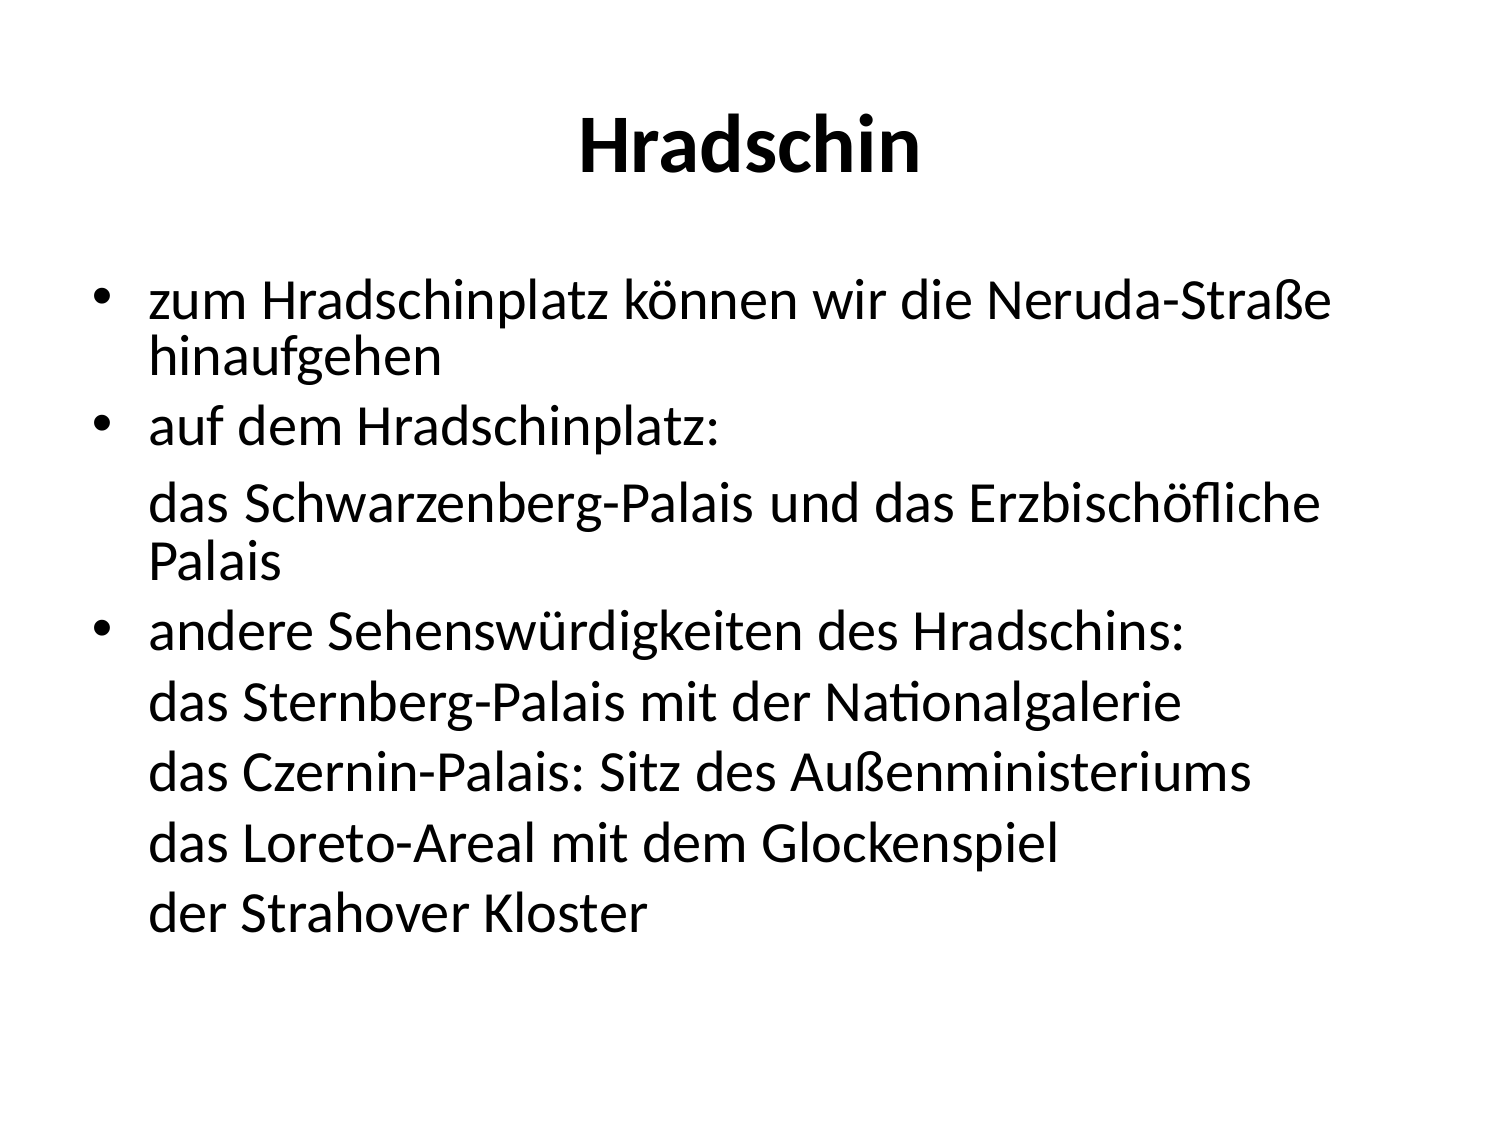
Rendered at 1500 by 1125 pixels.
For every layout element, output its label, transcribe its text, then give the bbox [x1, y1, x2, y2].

list zum Hradschinplatz können wir die Neruda-Straße hinaufgehen auf dem Hradschinplatz: das Schwarzenberg-Palais und das Erzbischöfliche Palais andere Sehenswürdigkeiten des Hradschins: das Sternberg-Palais mit der Nationalgalerie das Czernin-Palais: Sitz des Außenministeriums das Loreto-Areal mit dem Glockenspiel der Strahover Kloster [76, 267, 1427, 1010]
title Hradschin [75, 45, 1426, 233]
